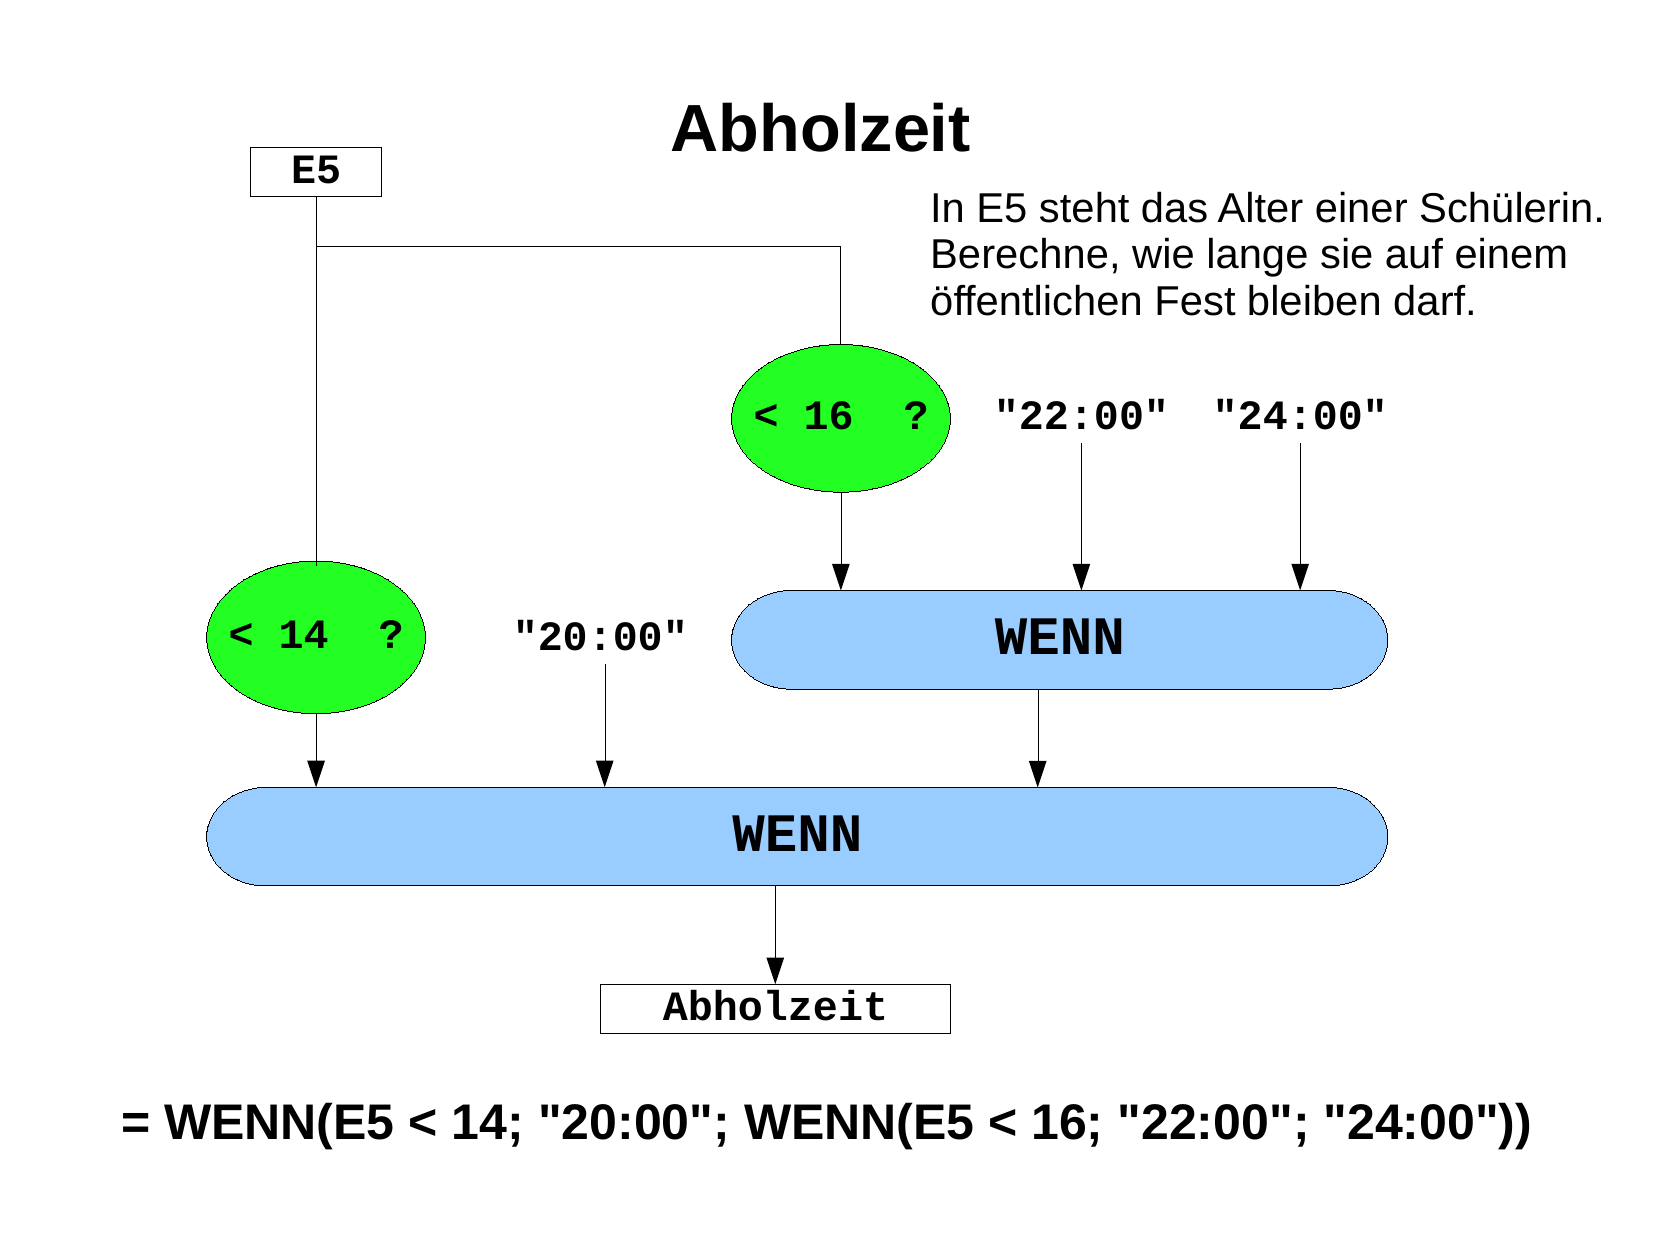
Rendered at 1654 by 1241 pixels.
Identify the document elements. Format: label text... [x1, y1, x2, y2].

text_box In E5 steht das Alter einer Schülerin. Berechne, wie lange sie auf einem öffentlichen Fest bleiben darf. [915, 177, 1625, 333]
text_box "24:00" [1212, 393, 1388, 444]
title = WENN(E5 < 14; "20:00"; WENN(E5 < 16; "22:00"; "24:00")) [29, 1062, 1625, 1182]
text_box Abholzeit [600, 984, 951, 1034]
text_box < 16 ? [731, 344, 951, 493]
text_box WENN [731, 590, 1388, 690]
text_box "22:00" [993, 393, 1169, 444]
text_box < 14 ? [206, 561, 426, 714]
text_box "20:00" [512, 615, 688, 665]
text_box WENN [206, 787, 1388, 886]
text_box E5 [250, 147, 382, 197]
title Abholzeit [76, 49, 1565, 207]
